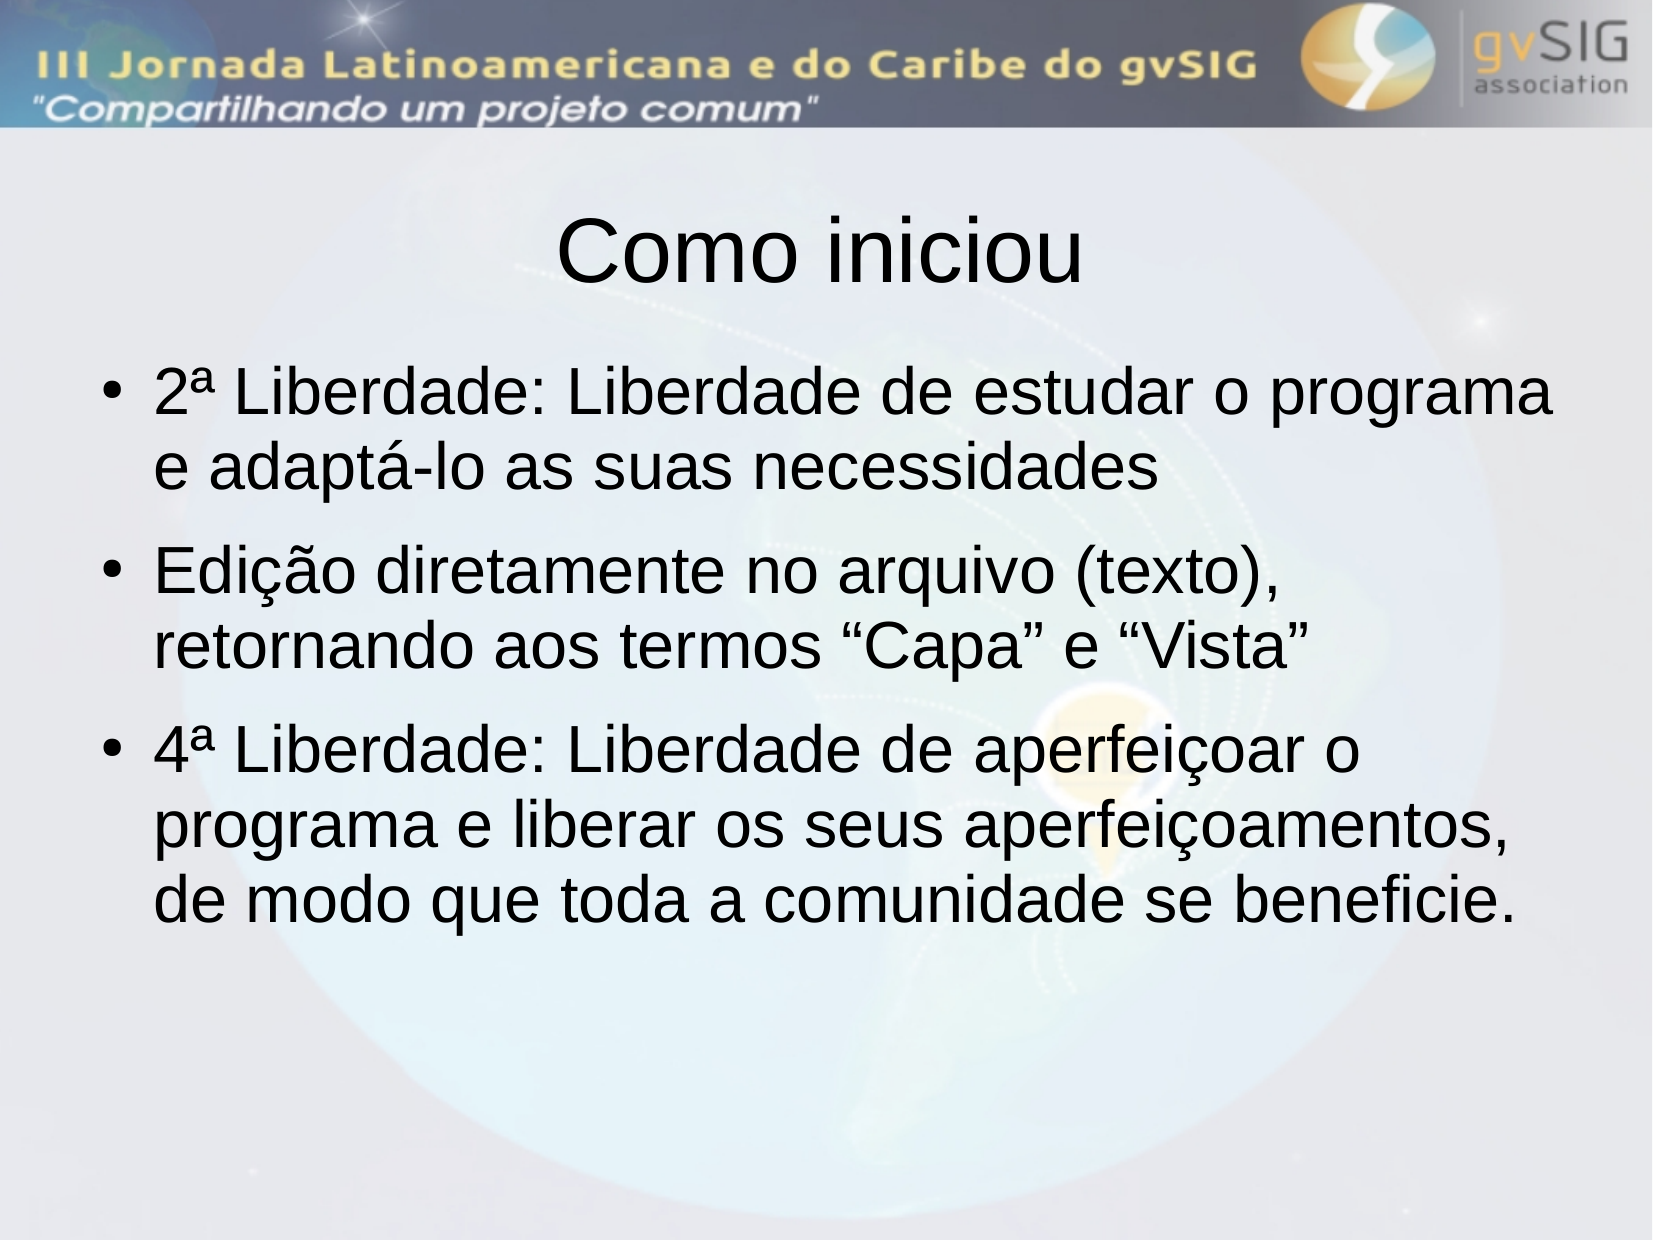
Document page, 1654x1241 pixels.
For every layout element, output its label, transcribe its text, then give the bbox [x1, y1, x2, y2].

picture [0, 0, 1653, 1240]
list 2ª Liberdade: Liberdade de estudar o programa e adaptá-lo as suas necessidades Edição diretamente no arquivo (texto), retornando aos termos “Capa” e “Vista” 4ª Liberdade: Liberdade de aperfeiçoar o programa e liberar os seus aperfeiçoamentos, de modo que toda a comunidade se beneficie. [82, 354, 1571, 1173]
title Como iniciou [76, 147, 1565, 355]
